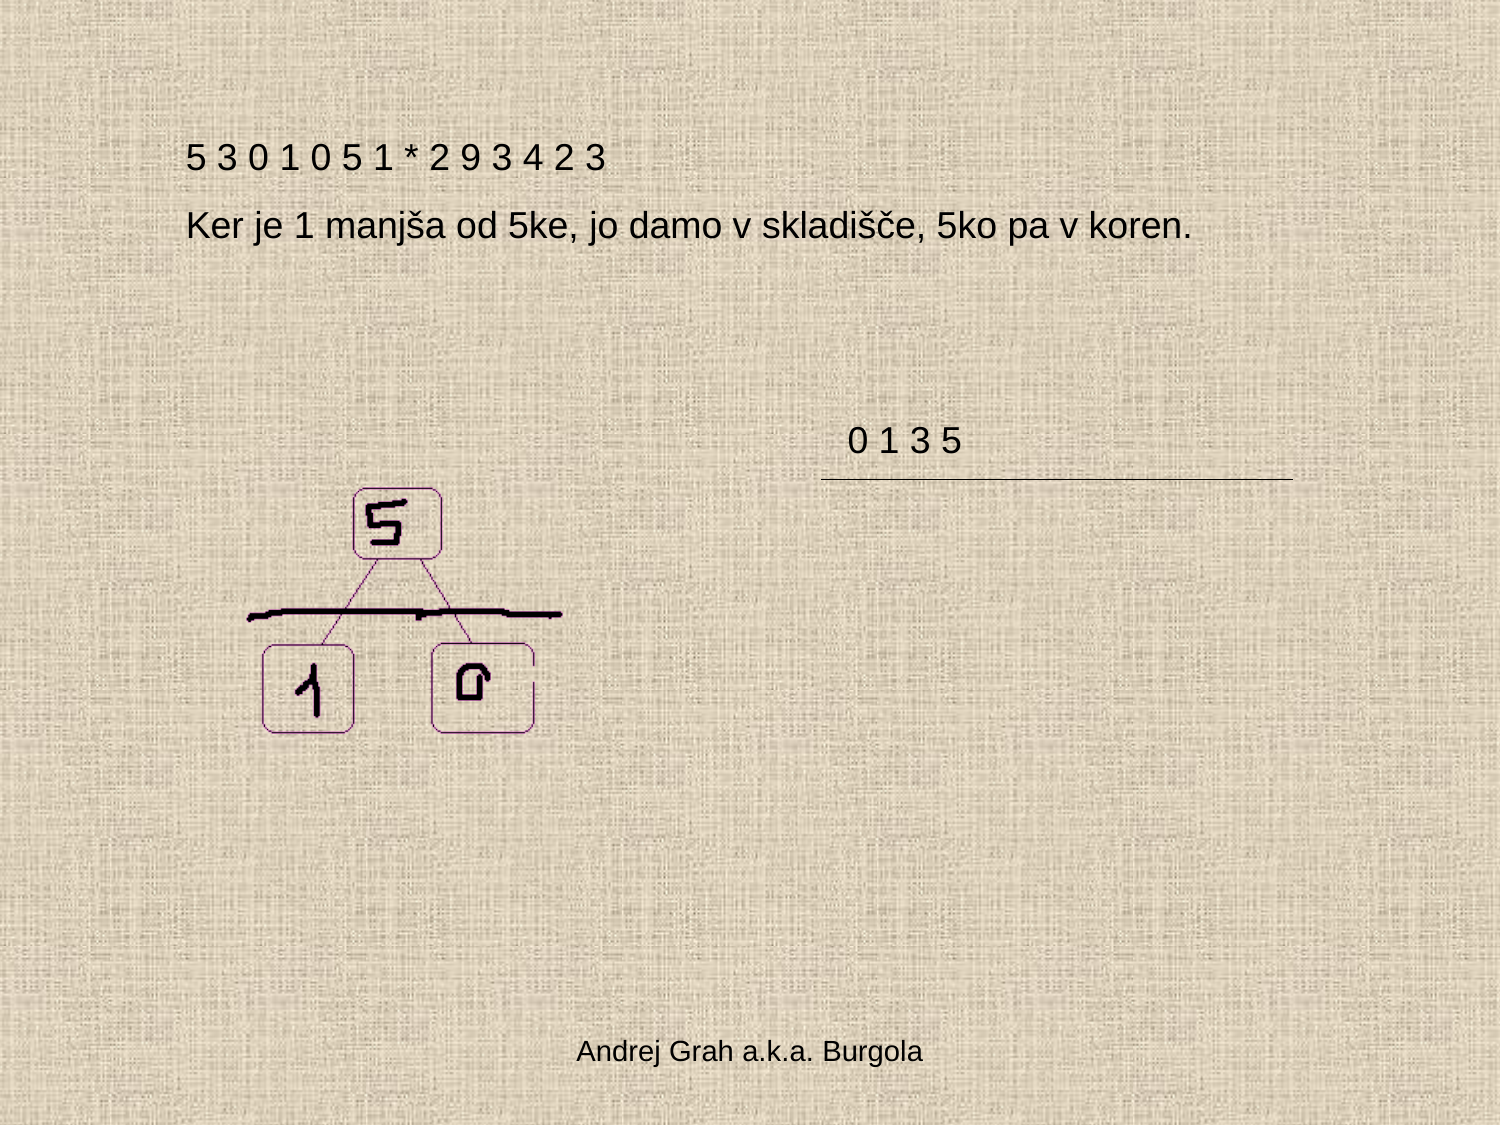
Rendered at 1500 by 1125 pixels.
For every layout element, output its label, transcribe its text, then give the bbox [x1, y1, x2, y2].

text_box Andrej Grah a.k.a. Burgola [512, 1024, 988, 1103]
text_box 5 3 0 1 0 5 1 * 2 9 3 4 2 3 Ker je 1 manjša od 5ke, jo damo v skladišče, 5ko pa v koren. [171, 125, 1235, 255]
picture [0, 0, 1500, 1125]
text_box 0 1 3 5 [832, 408, 1258, 470]
